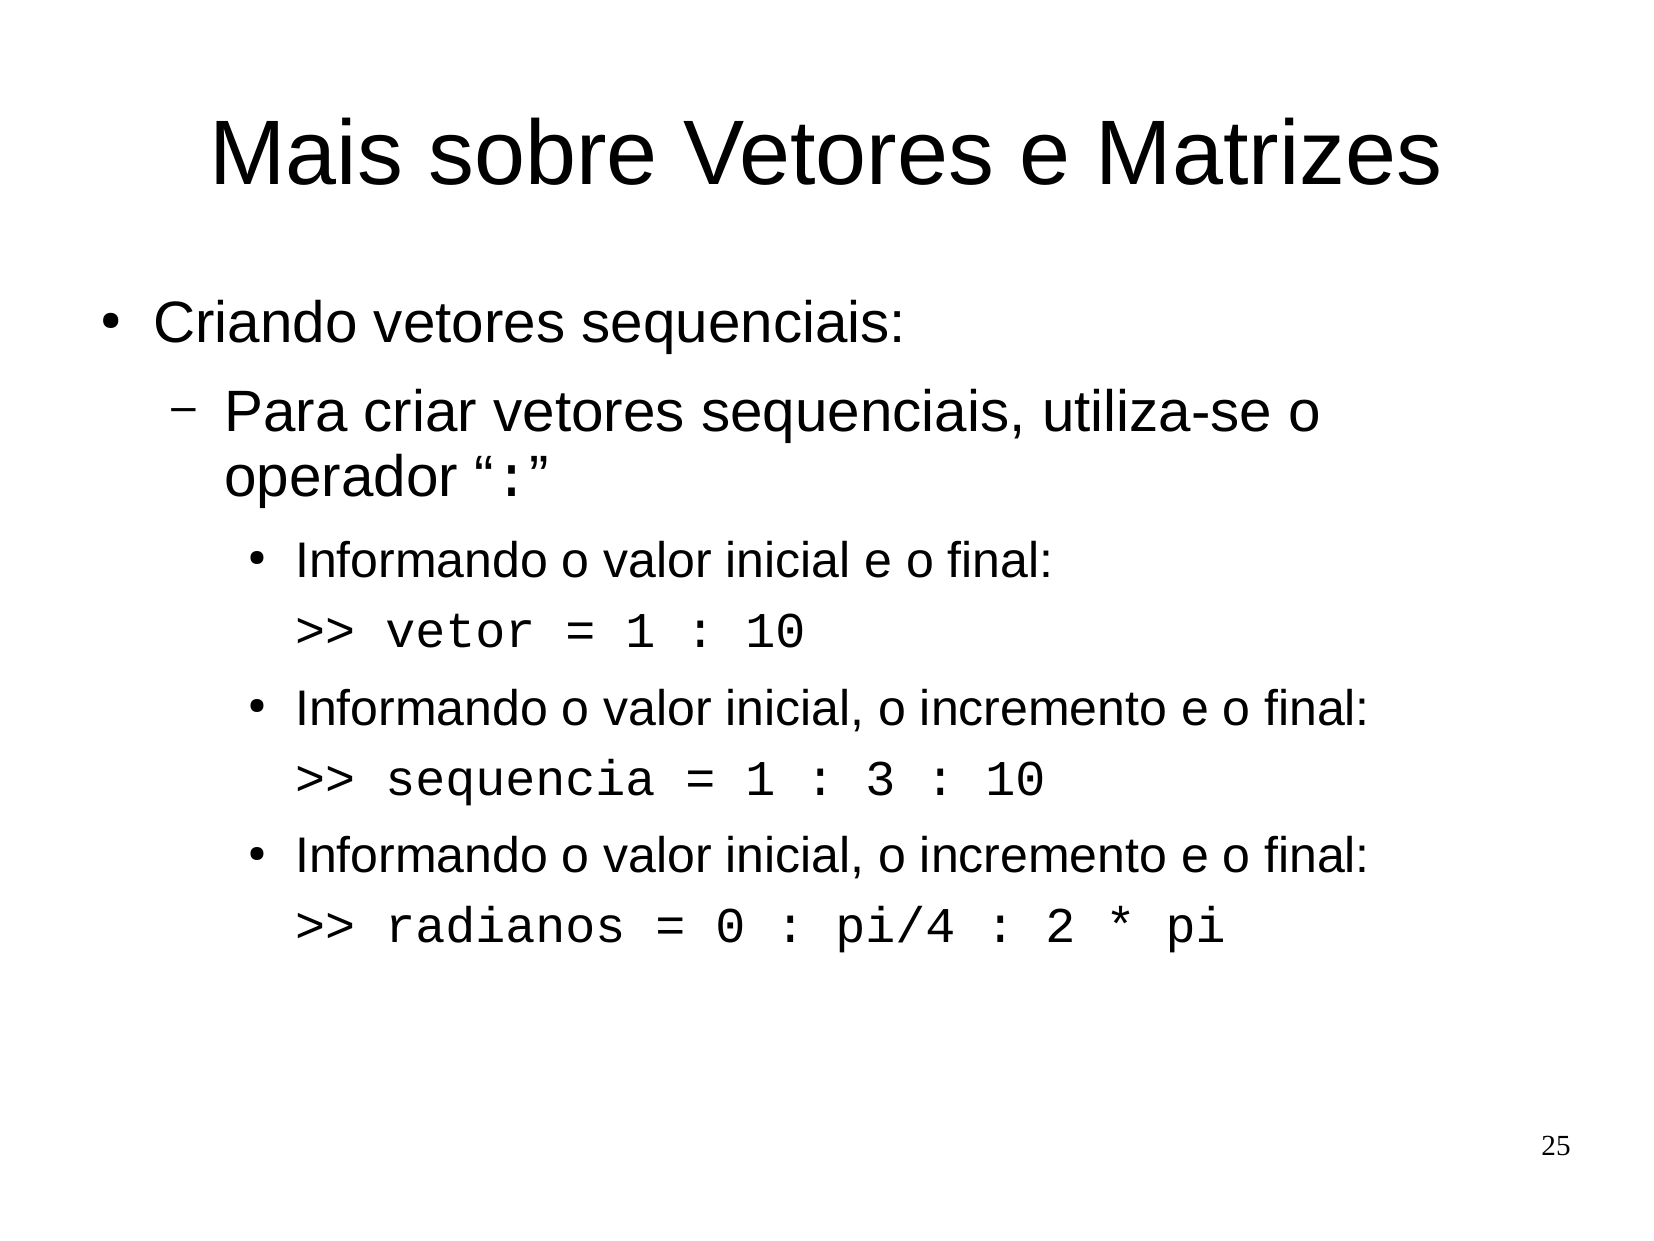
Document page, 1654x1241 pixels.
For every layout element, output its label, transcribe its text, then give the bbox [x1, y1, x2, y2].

title Mais sobre Vetores e Matrizes [82, 49, 1571, 257]
list Criando vetores sequenciais: Para criar vetores sequenciais, utiliza-se o operador “:” Informando o valor inicial e o final: >> vetor = 1 : 10 Informando o valor inicial, o incremento e o final: >> sequencia = 1 : 3 : 10 Informando o valor inicial, o incremento e o final: >> radianos = 0 : pi/4 : 2 * pi [82, 290, 1571, 1123]
